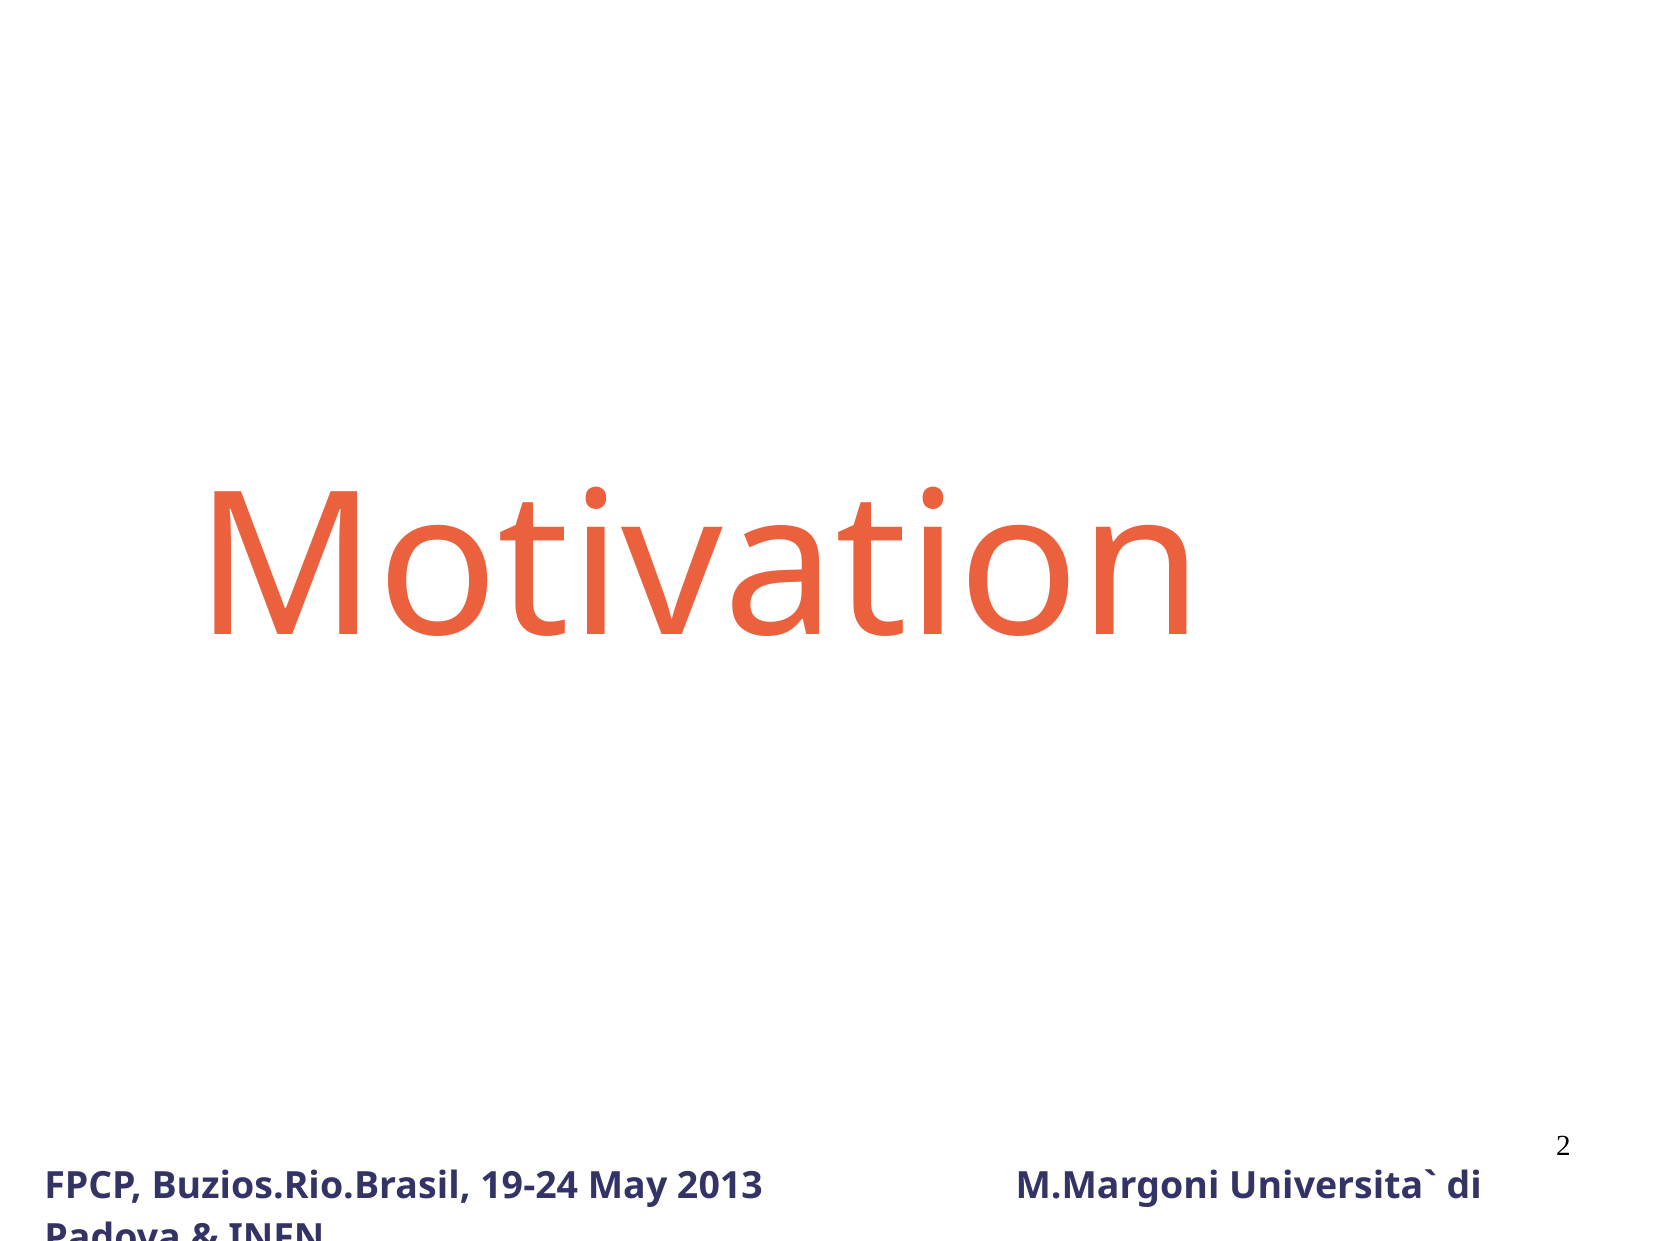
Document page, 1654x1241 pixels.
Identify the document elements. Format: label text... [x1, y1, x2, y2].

text_box Motivation [76, 413, 1613, 728]
text_box FPCP, Buzios.Rio.Brasil, 19-24 May 2013 M.Margoni Universita` di Padova & INFN [29, 1151, 1625, 1225]
